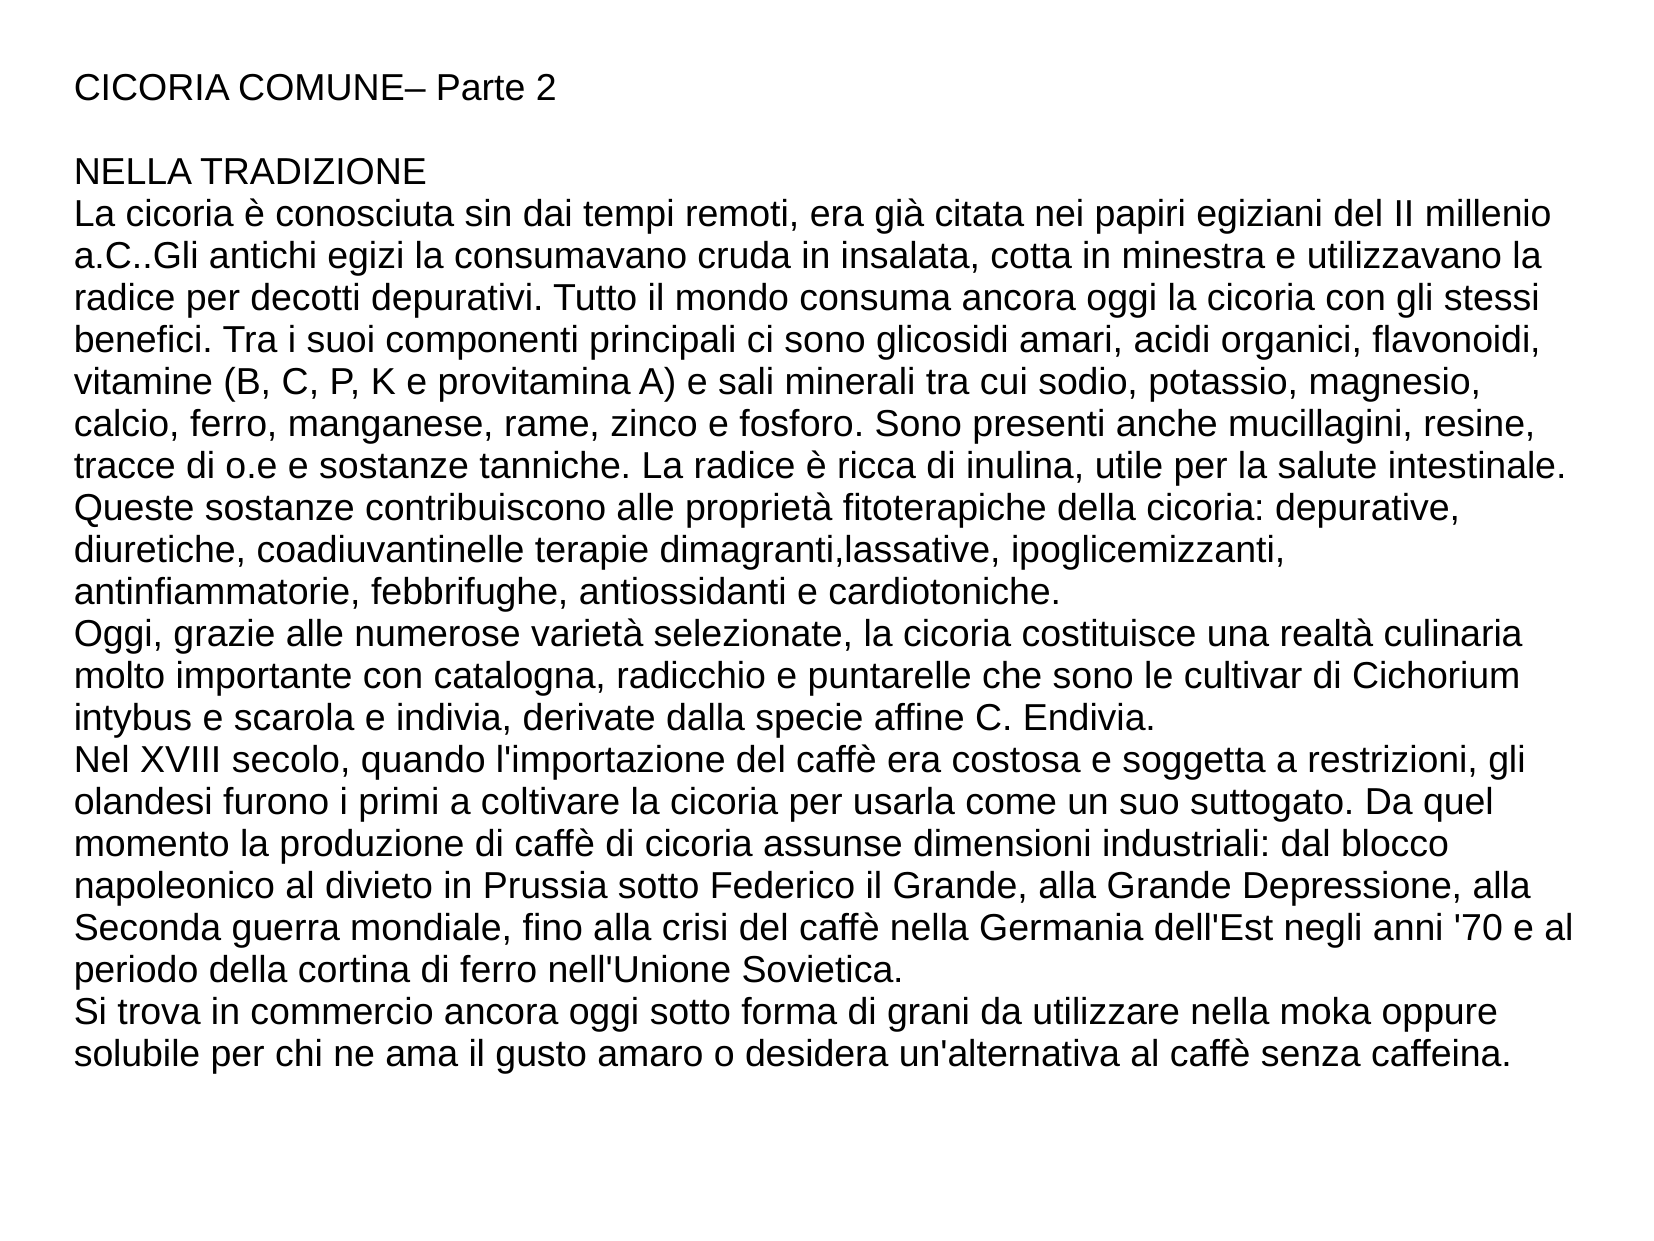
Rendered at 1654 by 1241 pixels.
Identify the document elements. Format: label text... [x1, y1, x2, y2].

text_box CICORIA COMUNE– Parte 2 NELLA TRADIZIONE La cicoria è conosciuta sin dai tempi remoti, era già citata nei papiri egiziani del II millenio a.C..Gli antichi egizi la consumavano cruda in insalata, cotta in minestra e utilizzavano la radice per decotti depurativi. Tutto il mondo consuma ancora oggi la cicoria con gli stessi benefici. Tra i suoi componenti principali ci sono glicosidi amari, acidi organici, flavonoidi, vitamine (B, C, P, K e provitamina A) e sali minerali tra cui sodio, potassio, magnesio, calcio, ferro, manganese, rame, zinco e fosforo. Sono presenti anche mucillagini, resine, tracce di o.e e sostanze tanniche. La radice è ricca di inulina, utile per la salute intestinale. Queste sostanze contribuiscono alle proprietà fitoterapiche della cicoria: depurative, diuretiche, coadiuvantinelle terapie dimagranti,lassative, ipoglicemizzanti, antinfiammatorie, febbrifughe, antiossidanti e cardiotoniche. Oggi, grazie alle numerose varietà selezionate, la cicoria costituisce una realtà culinaria molto importante con catalogna, radicchio e puntarelle che sono le cultivar di Cichorium intybus e scarola e indivia, derivate dalla specie affine C. Endivia. Nel XVIII secolo, quando l'importazione del caffè era costosa e soggetta a restrizioni, gli olandesi furono i primi a coltivare la cicoria per usarla come un suo suttogato. Da quel momento la produzione di caffè di cicoria assunse dimensioni industriali: dal blocco napoleonico al divieto in Prussia sotto Federico il Grande, alla Grande Depressione, alla Seconda guerra mondiale, fino alla crisi del caffè nella Germania dell'Est negli anni '70 e al periodo della cortina di ferro nell'Unione Sovietica. Si trova in commercio ancora oggi sotto forma di grani da utilizzare nella moka oppure solubile per chi ne ama il gusto amaro o desidera un'alternativa al caffè senza caffeina. [59, 59, 1595, 1241]
